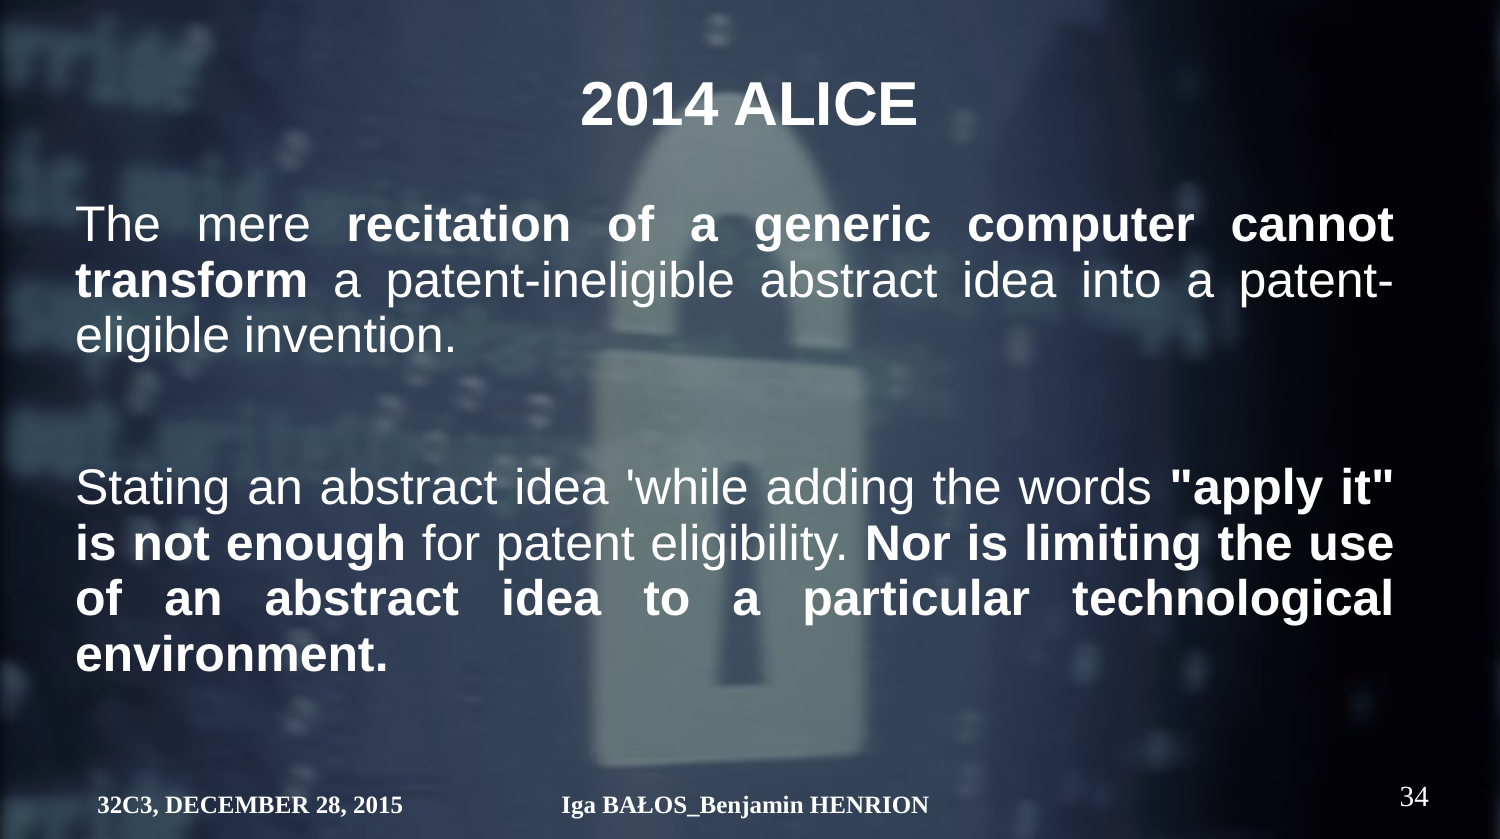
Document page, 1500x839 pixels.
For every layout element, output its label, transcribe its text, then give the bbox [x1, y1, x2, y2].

picture [0, 0, 1500, 839]
list The mere recitation of a generic computer cannot transform a patent-ineligible abstract idea into a patent-eligible invention. Stating an abstract idea 'while adding the words "apply it" is not enough for patent eligibility. Nor is limiting the use of an abstract idea to a particular technological environment. [74, 196, 1395, 839]
title 2014 ALICE [74, 33, 1425, 174]
